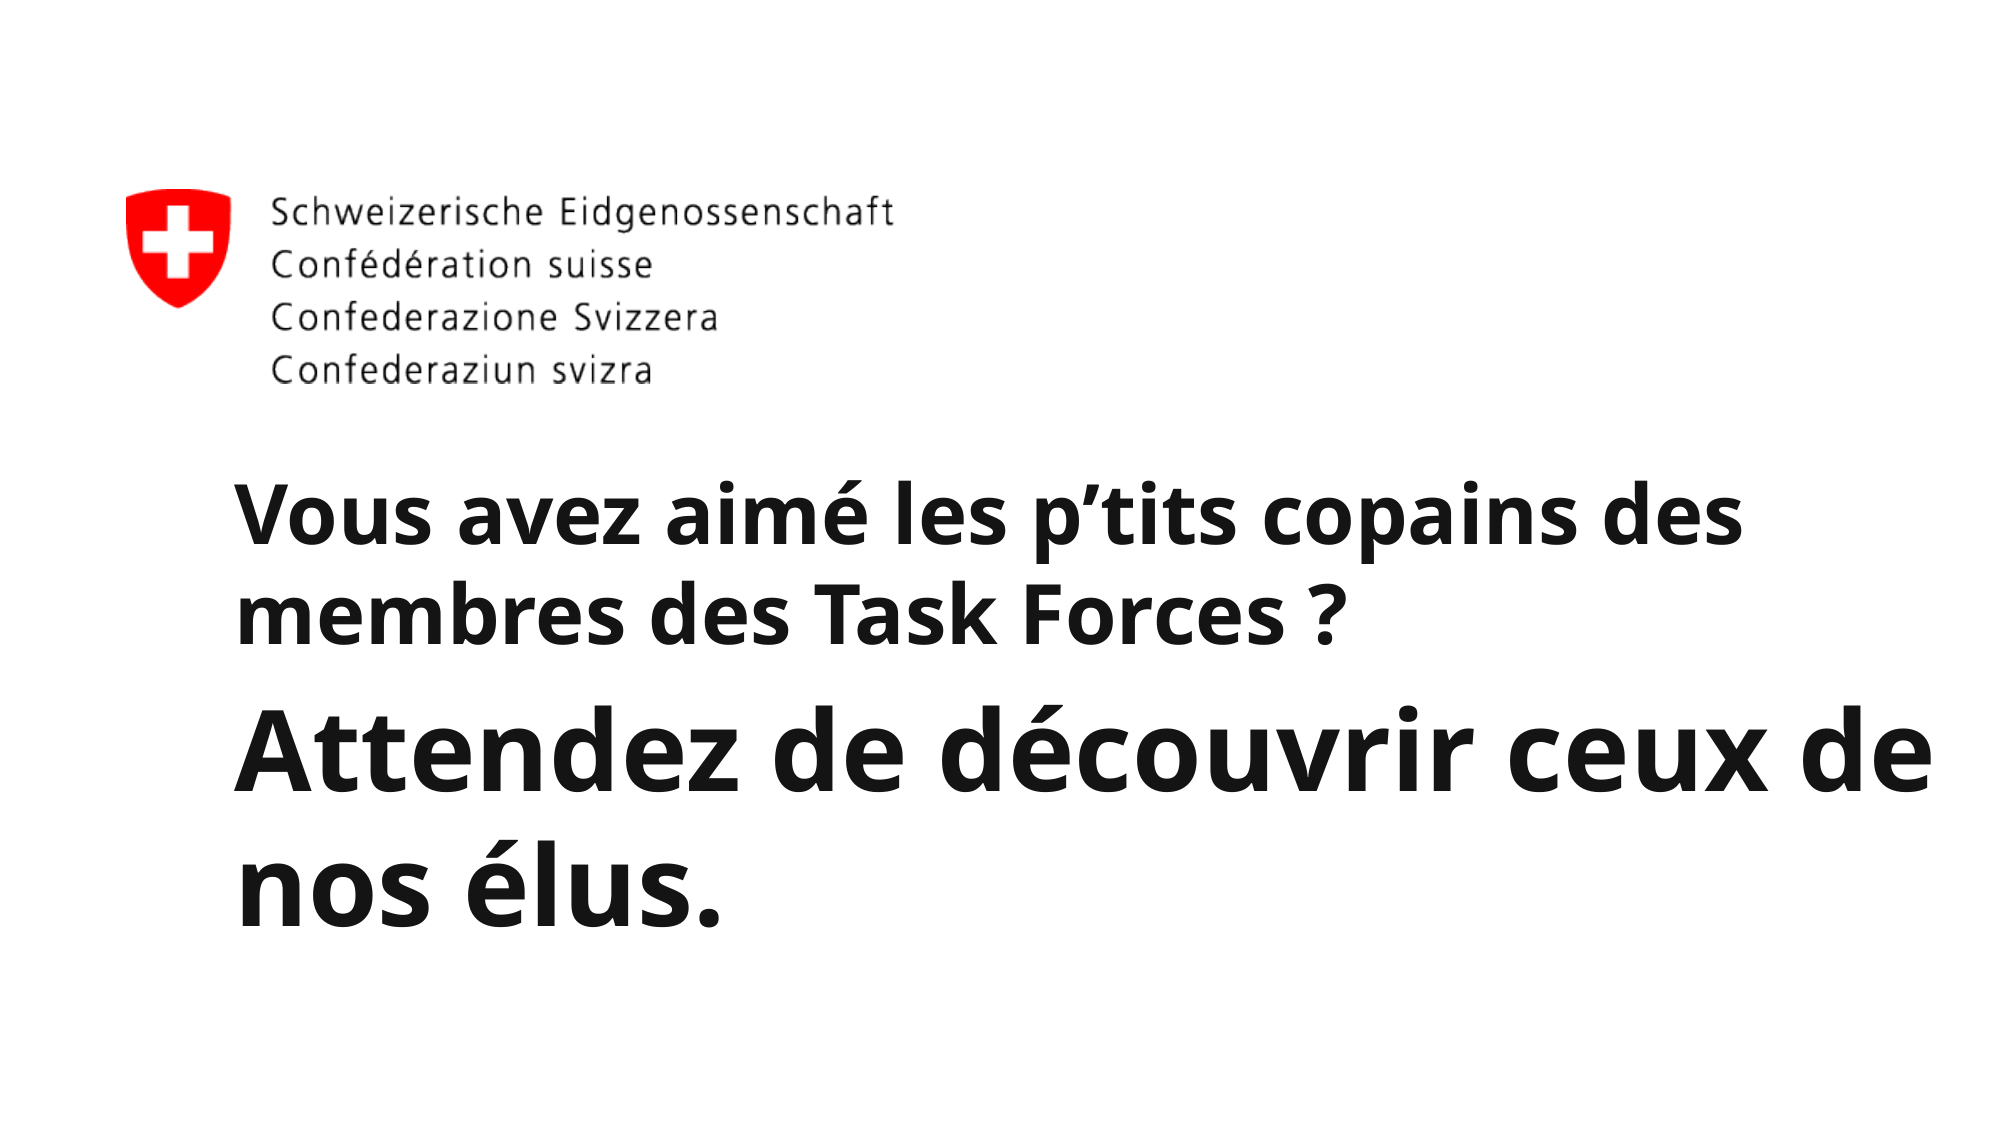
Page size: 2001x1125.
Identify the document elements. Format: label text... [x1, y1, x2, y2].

picture [126, 189, 898, 384]
text_box Vous avez aimé les p’tits copains des membres des Task Forces ? [219, 453, 1913, 671]
text_box Attendez de découvrir ceux de nos élus. [219, 671, 1972, 959]
